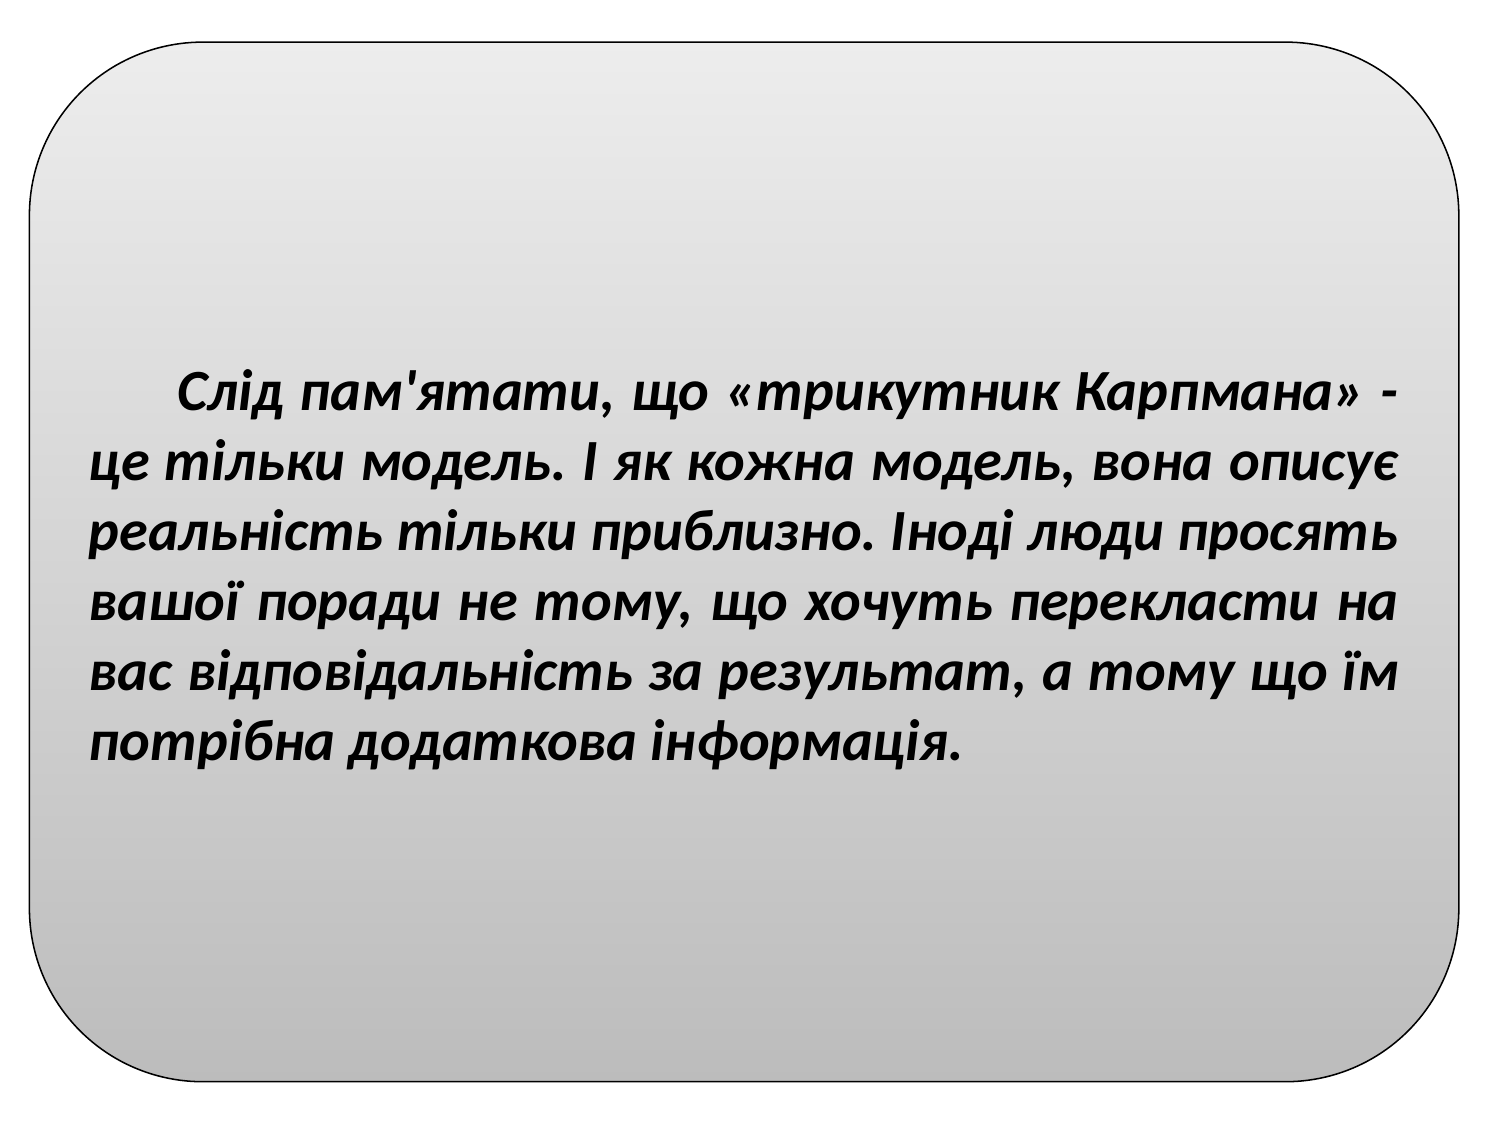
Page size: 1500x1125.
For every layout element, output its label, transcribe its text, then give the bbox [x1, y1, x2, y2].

text_box Слід пам'ятати, що «трикутник Карпмана» - це тільки модель. І як кожна модель, вона описує реальність тільки приблизно. Іноді люди просять вашої поради не тому, що хочуть перекласти на вас відповідальність за результат, а тому що їм потрібна додаткова інформація. [29, 42, 1459, 1082]
